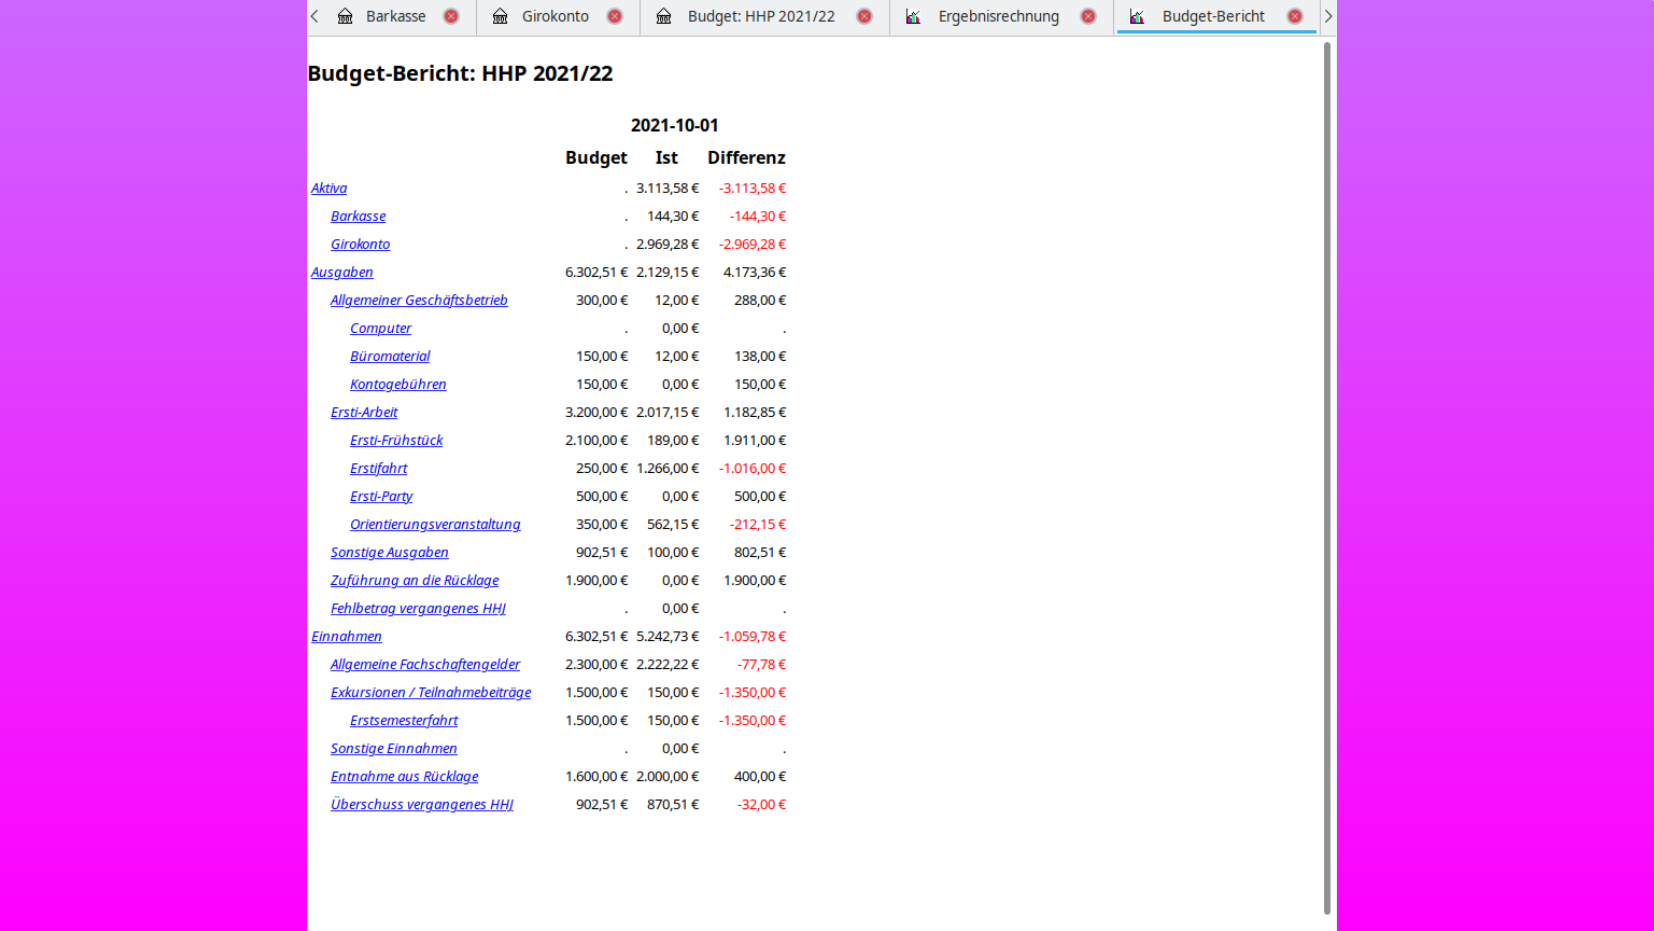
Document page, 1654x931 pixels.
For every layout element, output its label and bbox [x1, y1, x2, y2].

picture [307, 0, 1337, 931]
